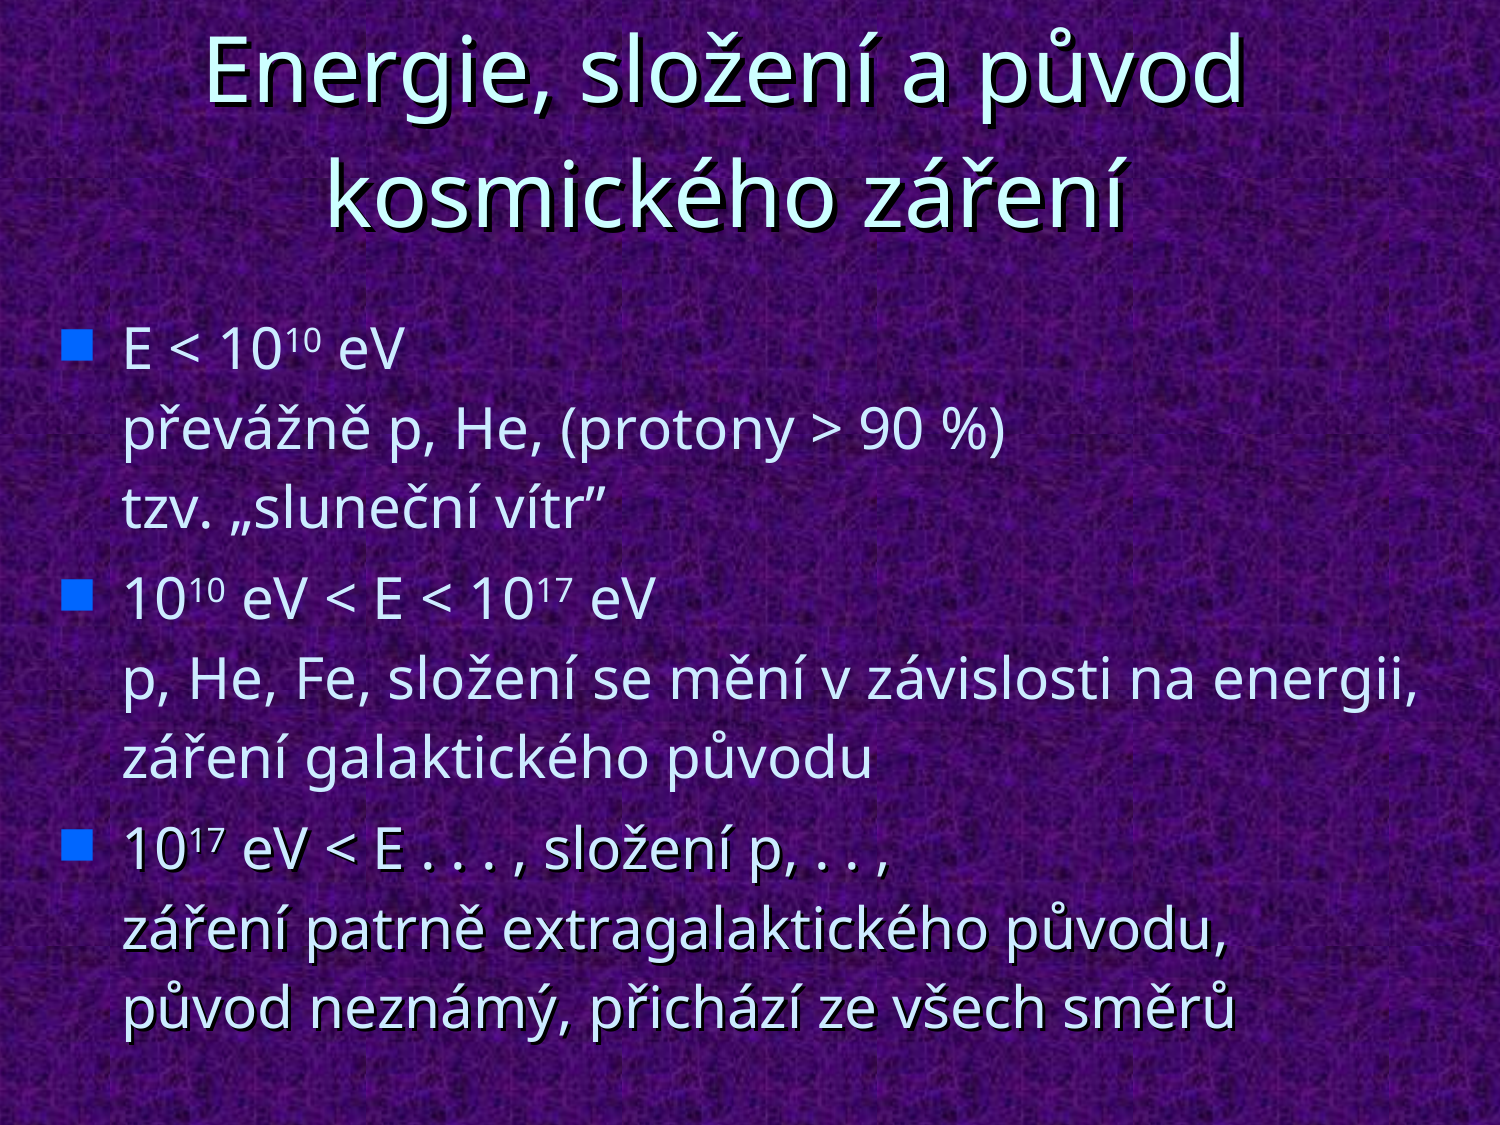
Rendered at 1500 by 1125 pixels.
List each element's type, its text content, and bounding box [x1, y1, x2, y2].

title Energie, složení a původ kosmického záření [87, 33, 1363, 263]
text_box 1010 eV < E < 1017 eV p, He, Fe, složení se mění v závislosti na energii, záření galaktického původu [49, 549, 1438, 813]
text_box E < 1010 eV převážně p, He, (protony > 90 %) tzv. „sluneční vítr” [49, 299, 1500, 488]
picture [0, 0, 1500, 1125]
list 1017 eV < E . . . , složení p, . . , záření patrně extragalaktického původu, původ neznámý, přichází ze všech směrů [49, 813, 1438, 1063]
